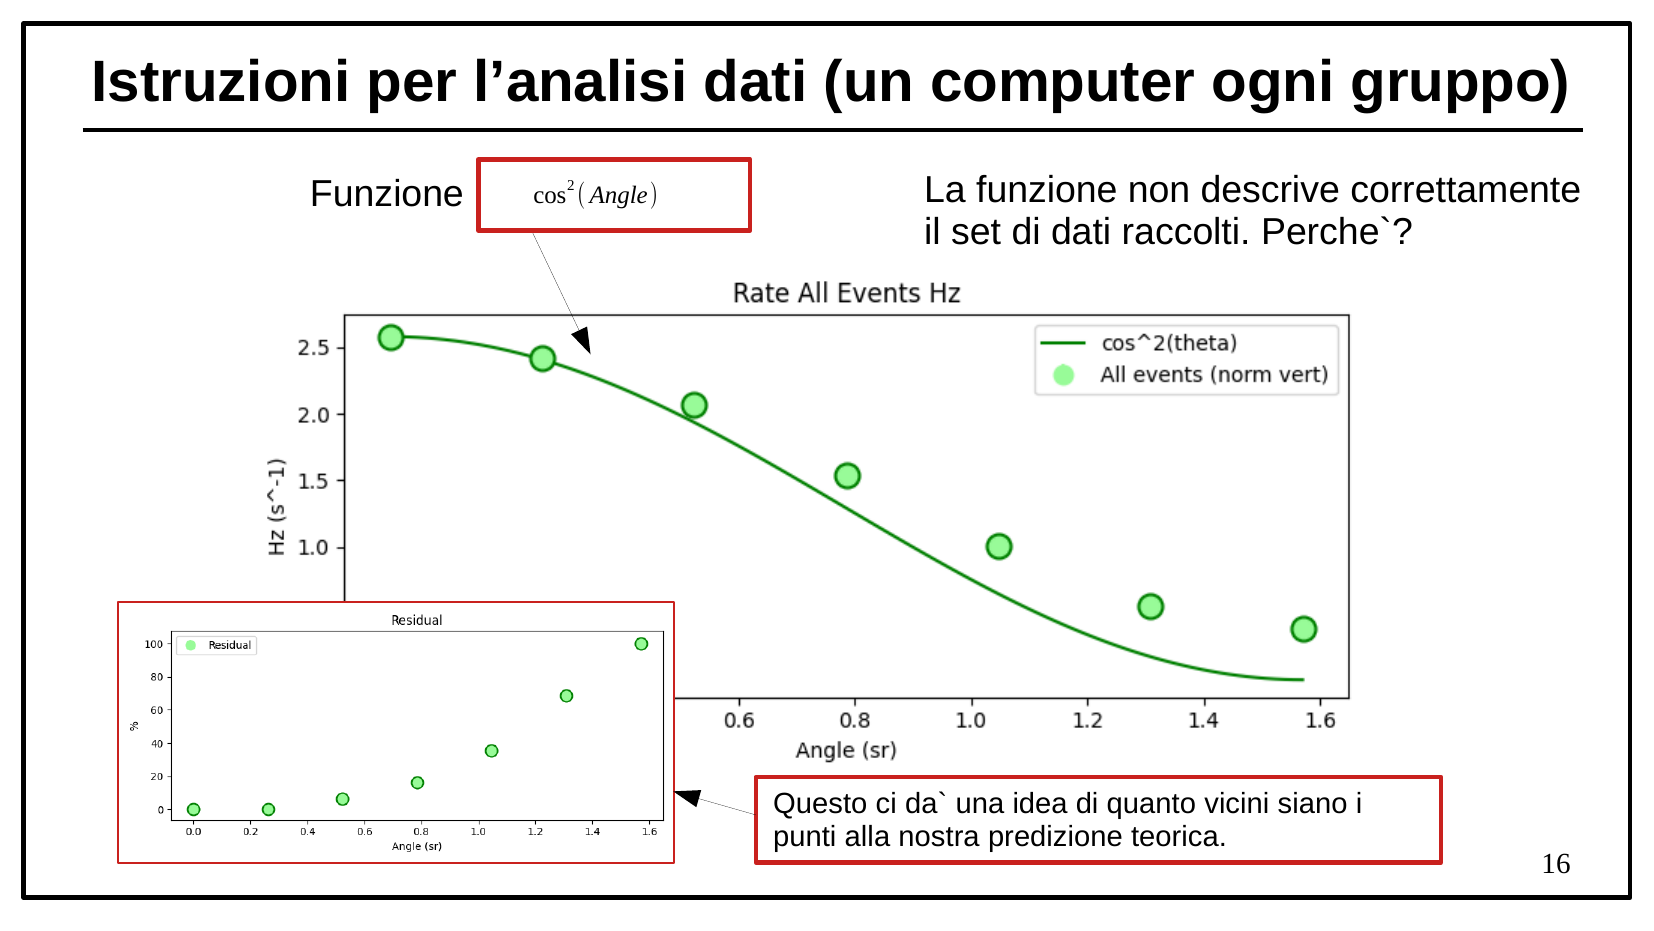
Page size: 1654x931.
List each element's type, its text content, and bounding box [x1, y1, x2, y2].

picture [245, 259, 1371, 785]
picture [118, 603, 674, 863]
text_box Funzione [295, 165, 804, 265]
chart [527, 177, 751, 211]
text_box Questo ci da` una idea di quanto vicini siano i punti alla nostra predizione teorica. [755, 777, 1441, 863]
text_box Istruzioni per l’analisi dati (un computer ogni gruppo) [76, 41, 1601, 154]
text_box Funzione [481, 165, 748, 228]
text_box La funzione non descrive correttamente il set di dati raccolti. Perche`? [909, 161, 1619, 260]
